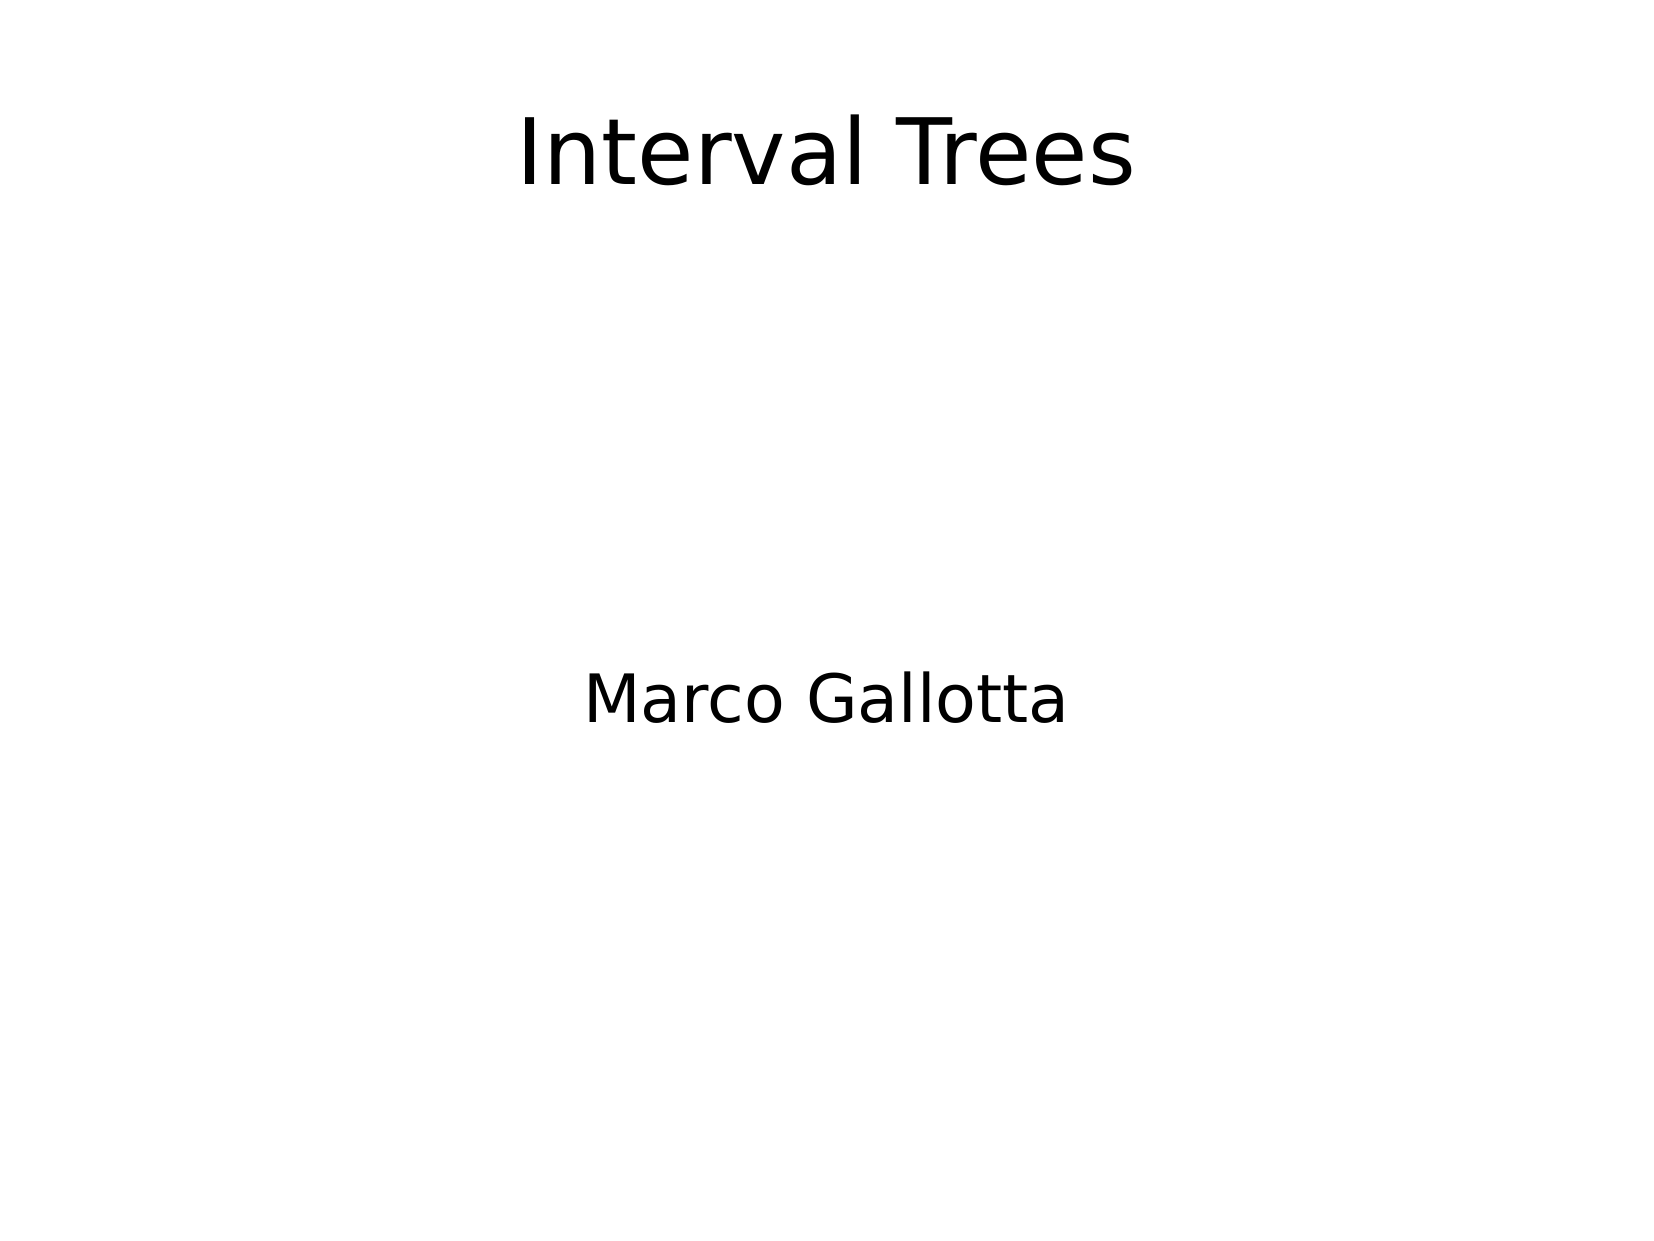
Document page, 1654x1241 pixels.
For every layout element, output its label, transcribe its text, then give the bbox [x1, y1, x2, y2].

subtitle Marco Gallotta [82, 297, 1571, 1102]
title Interval Trees [82, 56, 1571, 250]
